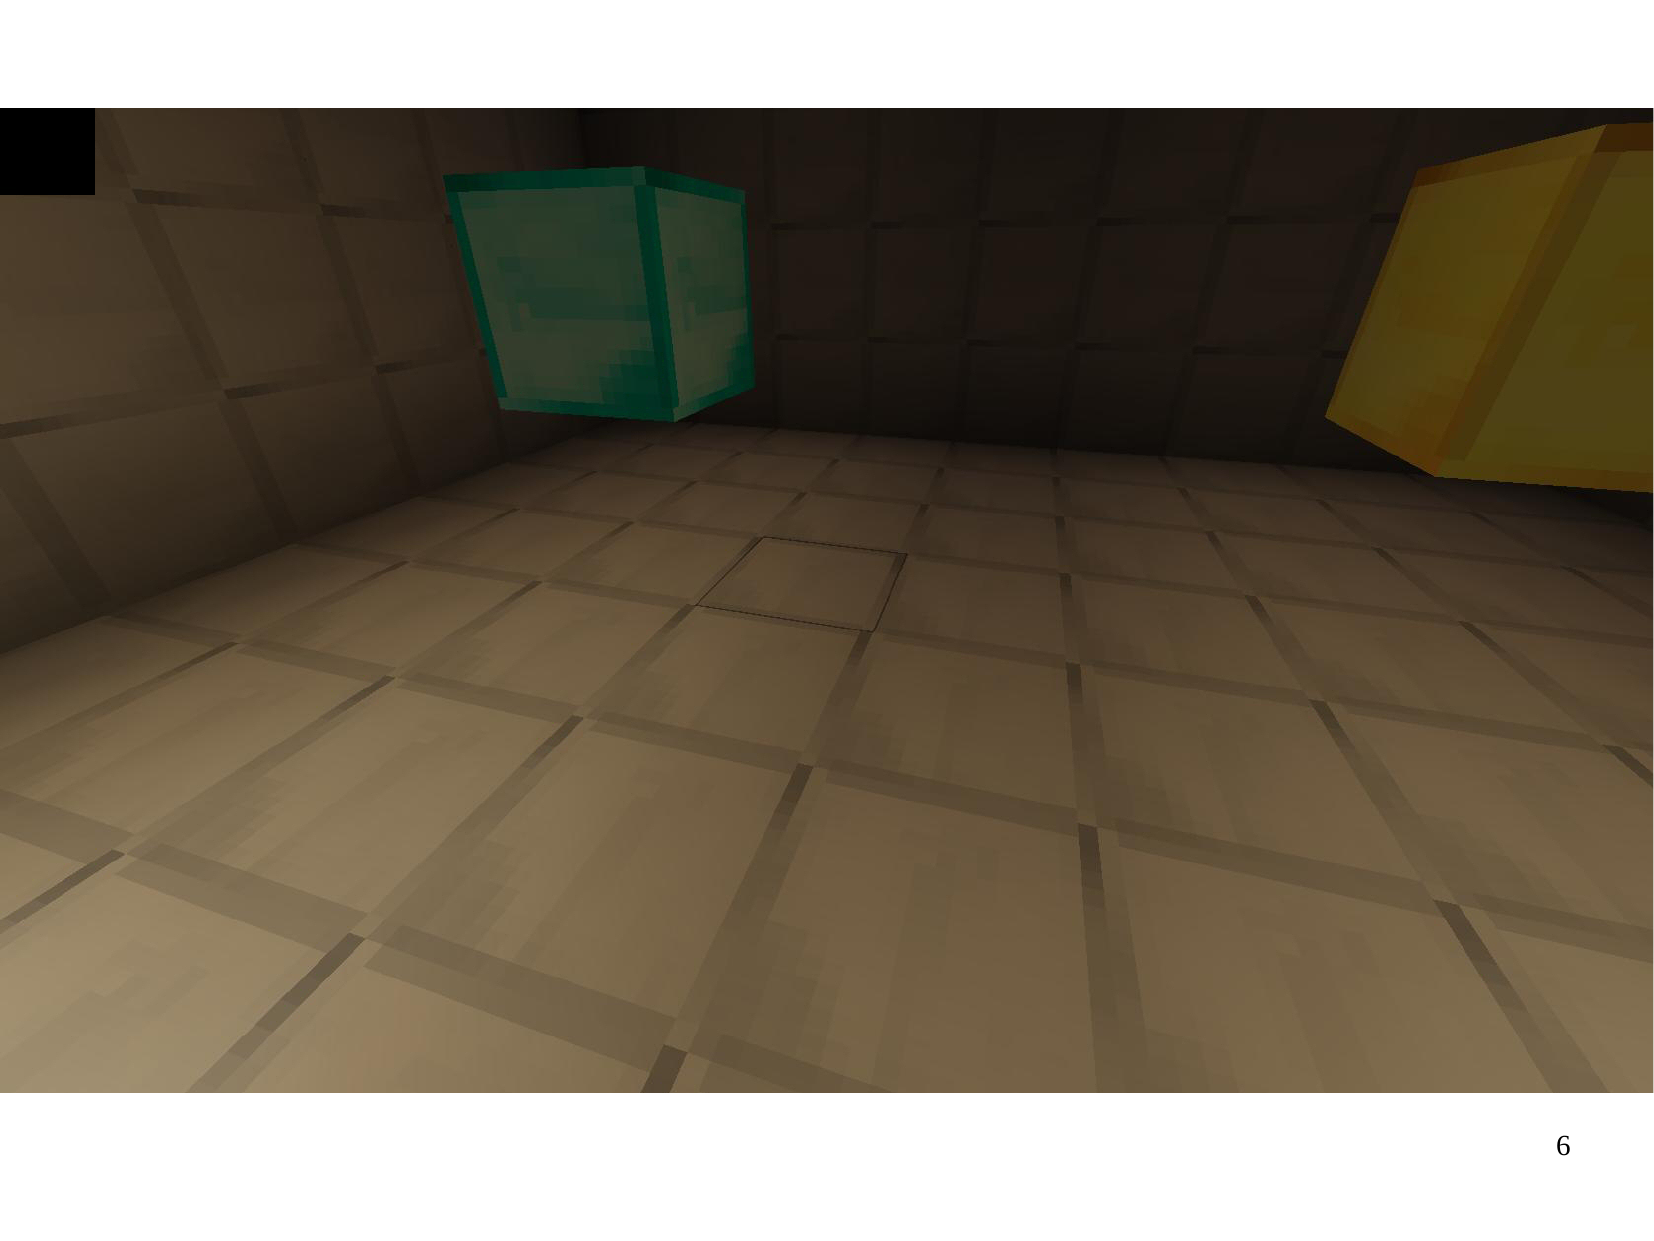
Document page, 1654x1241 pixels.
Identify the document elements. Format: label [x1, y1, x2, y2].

picture [0, 108, 1654, 1093]
